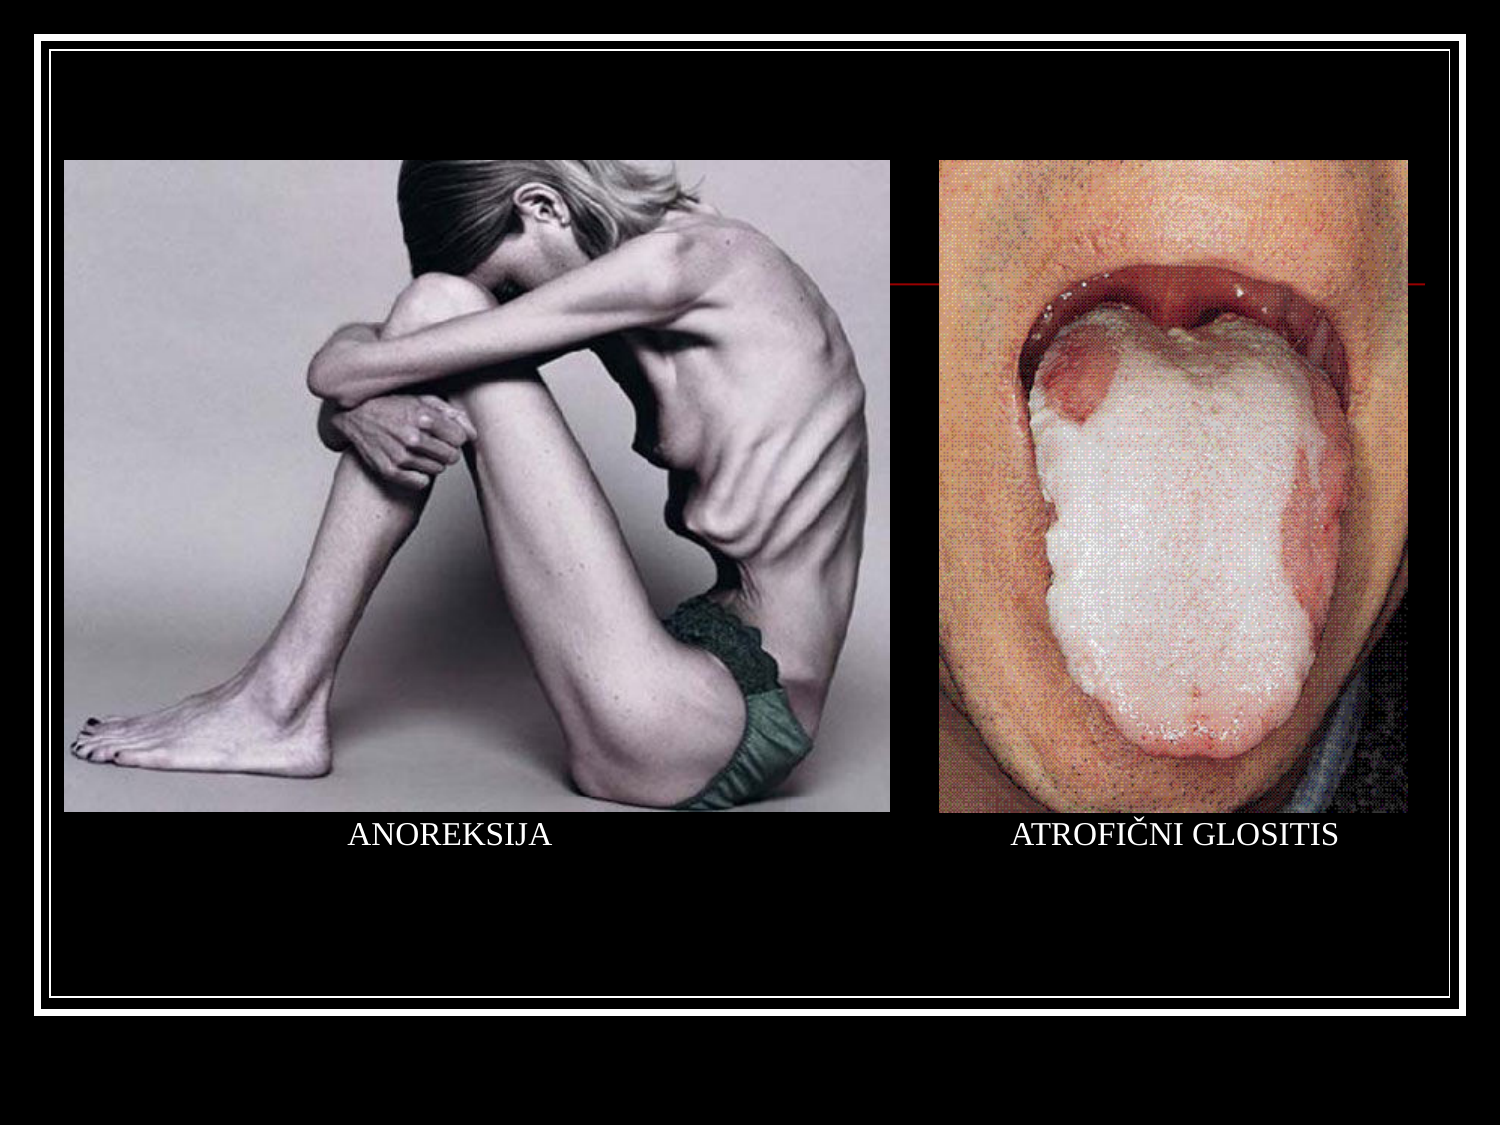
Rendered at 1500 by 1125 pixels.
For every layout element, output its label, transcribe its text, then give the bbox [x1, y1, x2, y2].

picture [64, 160, 890, 812]
title ANOREKSIJA ATROFIČNI GLOSITIS [76, 810, 1415, 892]
picture [939, 160, 1408, 813]
